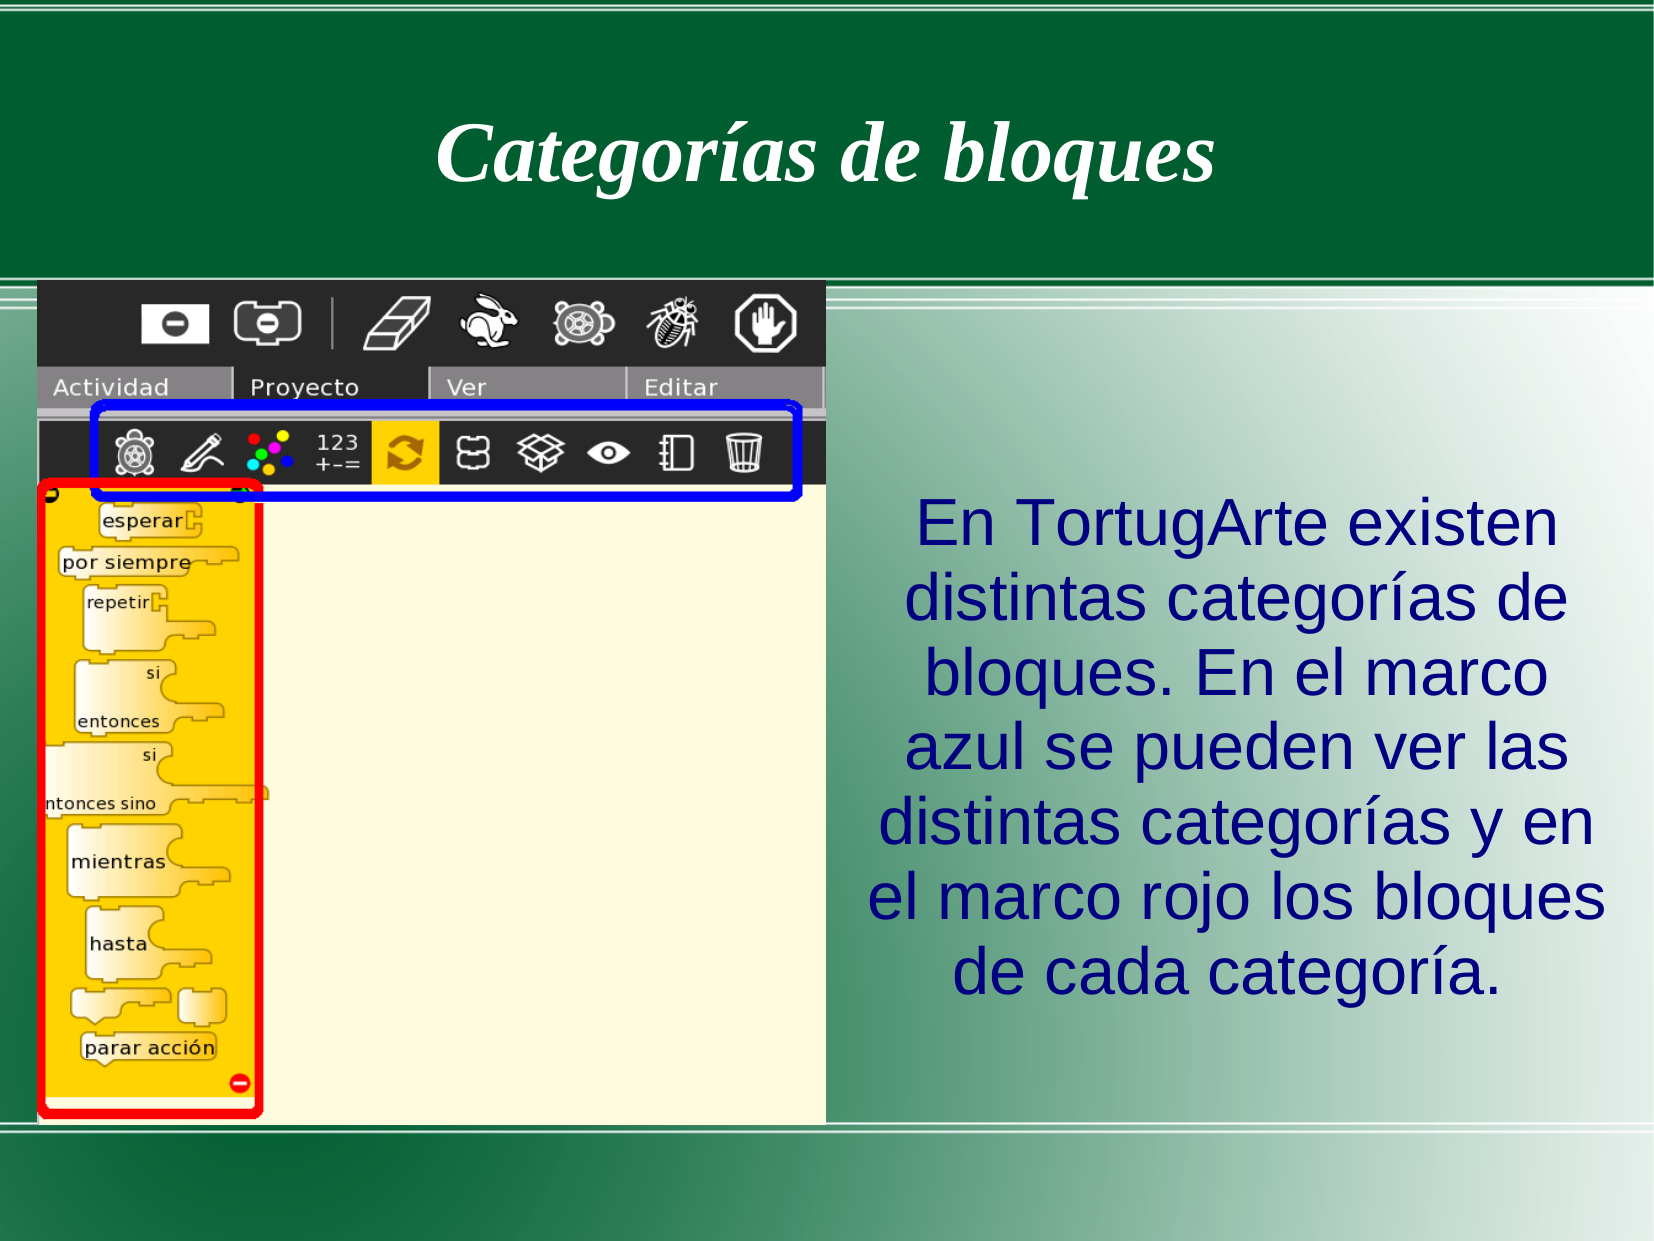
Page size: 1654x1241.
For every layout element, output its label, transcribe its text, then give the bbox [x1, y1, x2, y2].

subtitle En TortugArte existen distintas categorías de bloques. En el marco azul se pueden ver las distintas categorías y en el marco rojo los bloques de cada categoría. [862, 337, 1613, 1156]
picture [0, 0, 1654, 1241]
title Categorías de bloques [82, 49, 1571, 257]
